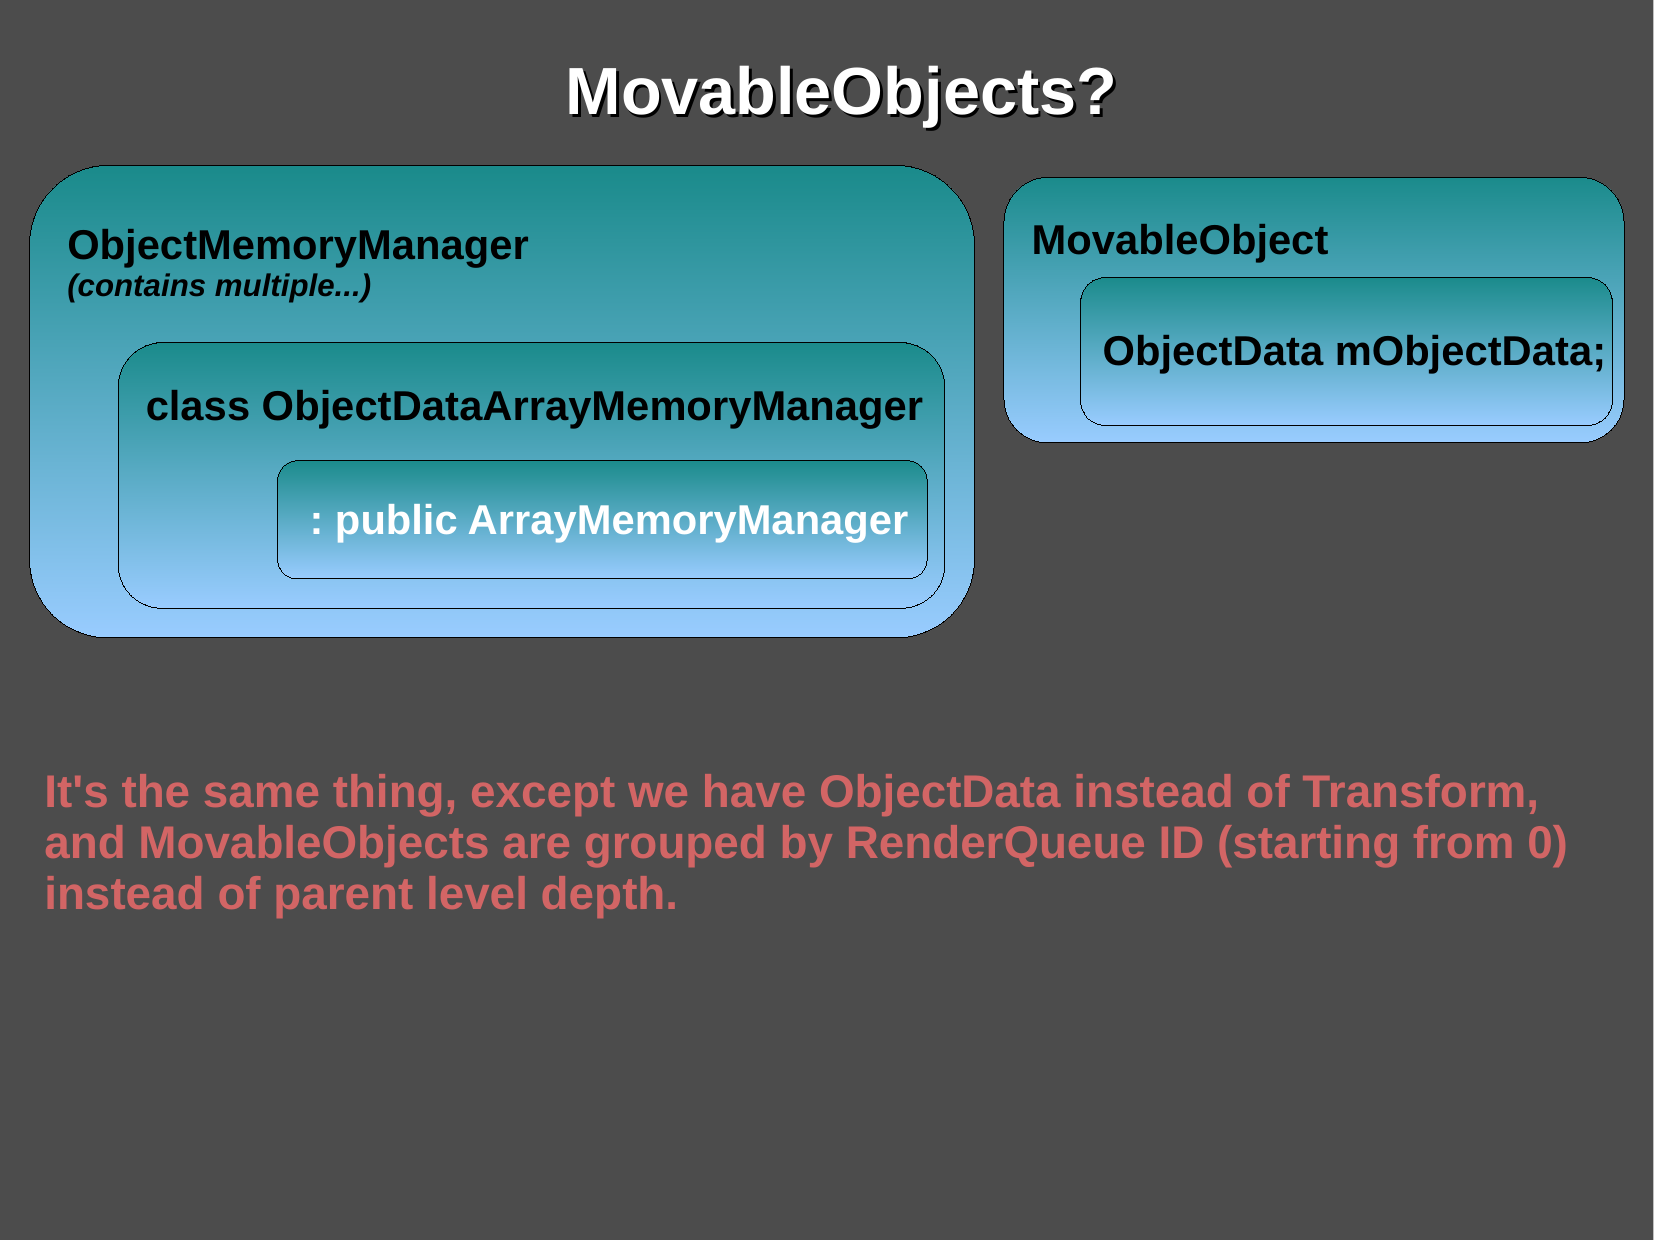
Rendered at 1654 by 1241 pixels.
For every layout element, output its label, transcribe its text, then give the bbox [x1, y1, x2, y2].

text_box class ObjectDataArrayMemoryManager [118, 342, 945, 609]
text_box MovableObject [1003, 177, 1625, 443]
text_box : public ArrayMemoryManager [277, 460, 928, 579]
text_box It's the same thing, except we have ObjectData instead of Transform, and MovableObjects are grouped by RenderQueue ID (starting from 0) instead of parent level depth. [29, 756, 1625, 929]
text_box ObjectMemoryManager (contains multiple...) [29, 165, 975, 638]
text_box MovableObjects? [265, 46, 1418, 137]
text_box ObjectData mObjectData; [1080, 277, 1613, 426]
